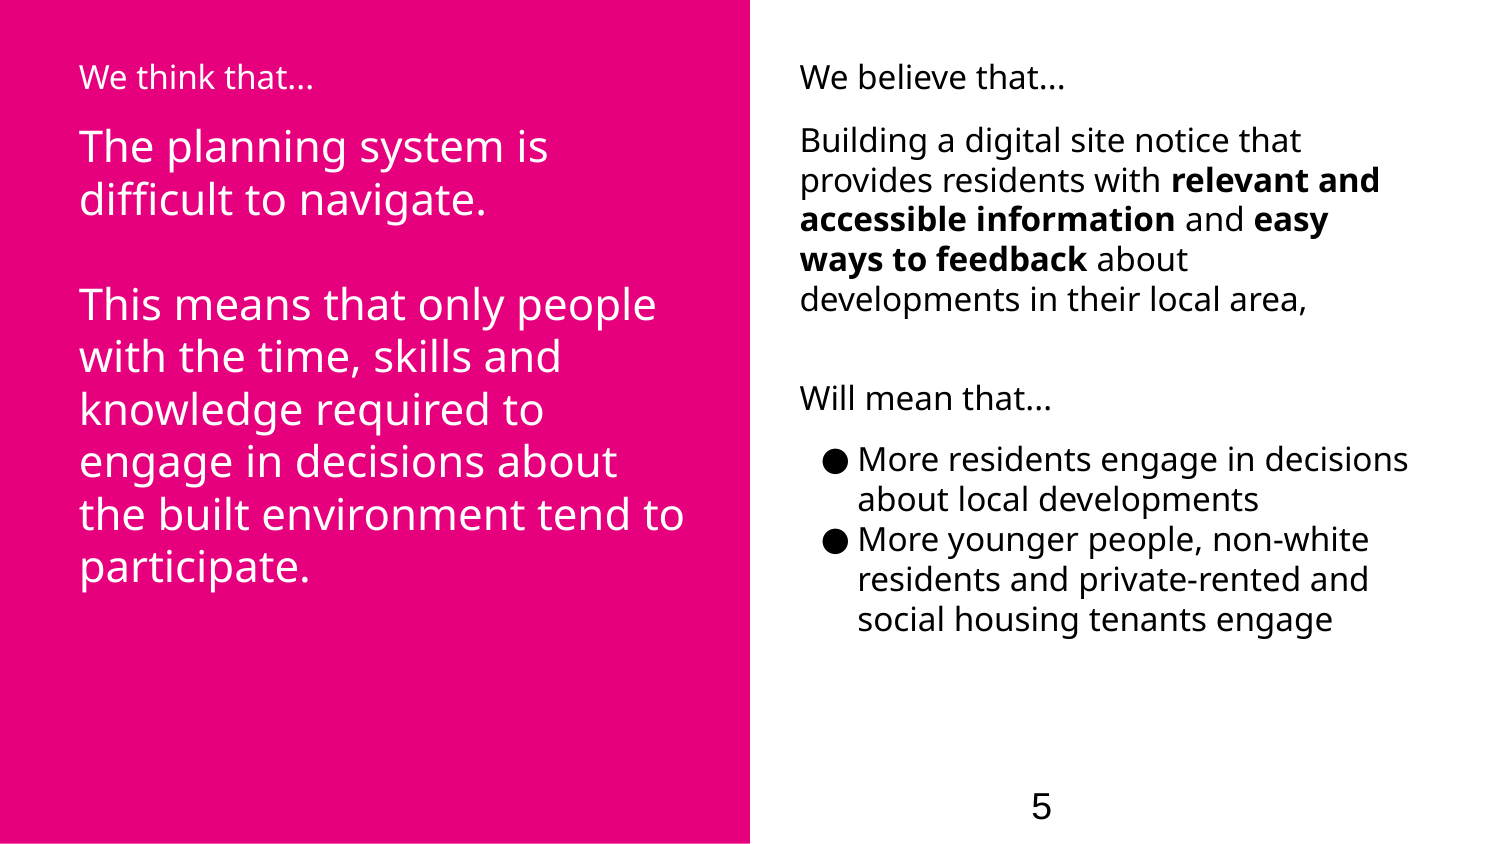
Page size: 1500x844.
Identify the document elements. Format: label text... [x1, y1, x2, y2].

list Building a digital site notice that provides residents with relevant and accessible information and easy ways to feedback about developments in their local area, [799, 118, 1410, 359]
list We think that... [78, 56, 668, 531]
list Will mean that... [799, 376, 1411, 438]
list We believe that... [799, 56, 1410, 118]
list More residents engage in decisions about local developments More younger people, non-white residents and private-rented and social housing tenants engage [799, 438, 1411, 844]
title The planning system is difficult to navigate. This means that only people with the time, skills and knowledge required to engage in decisions about the built environment tend to participate. [78, 118, 690, 539]
